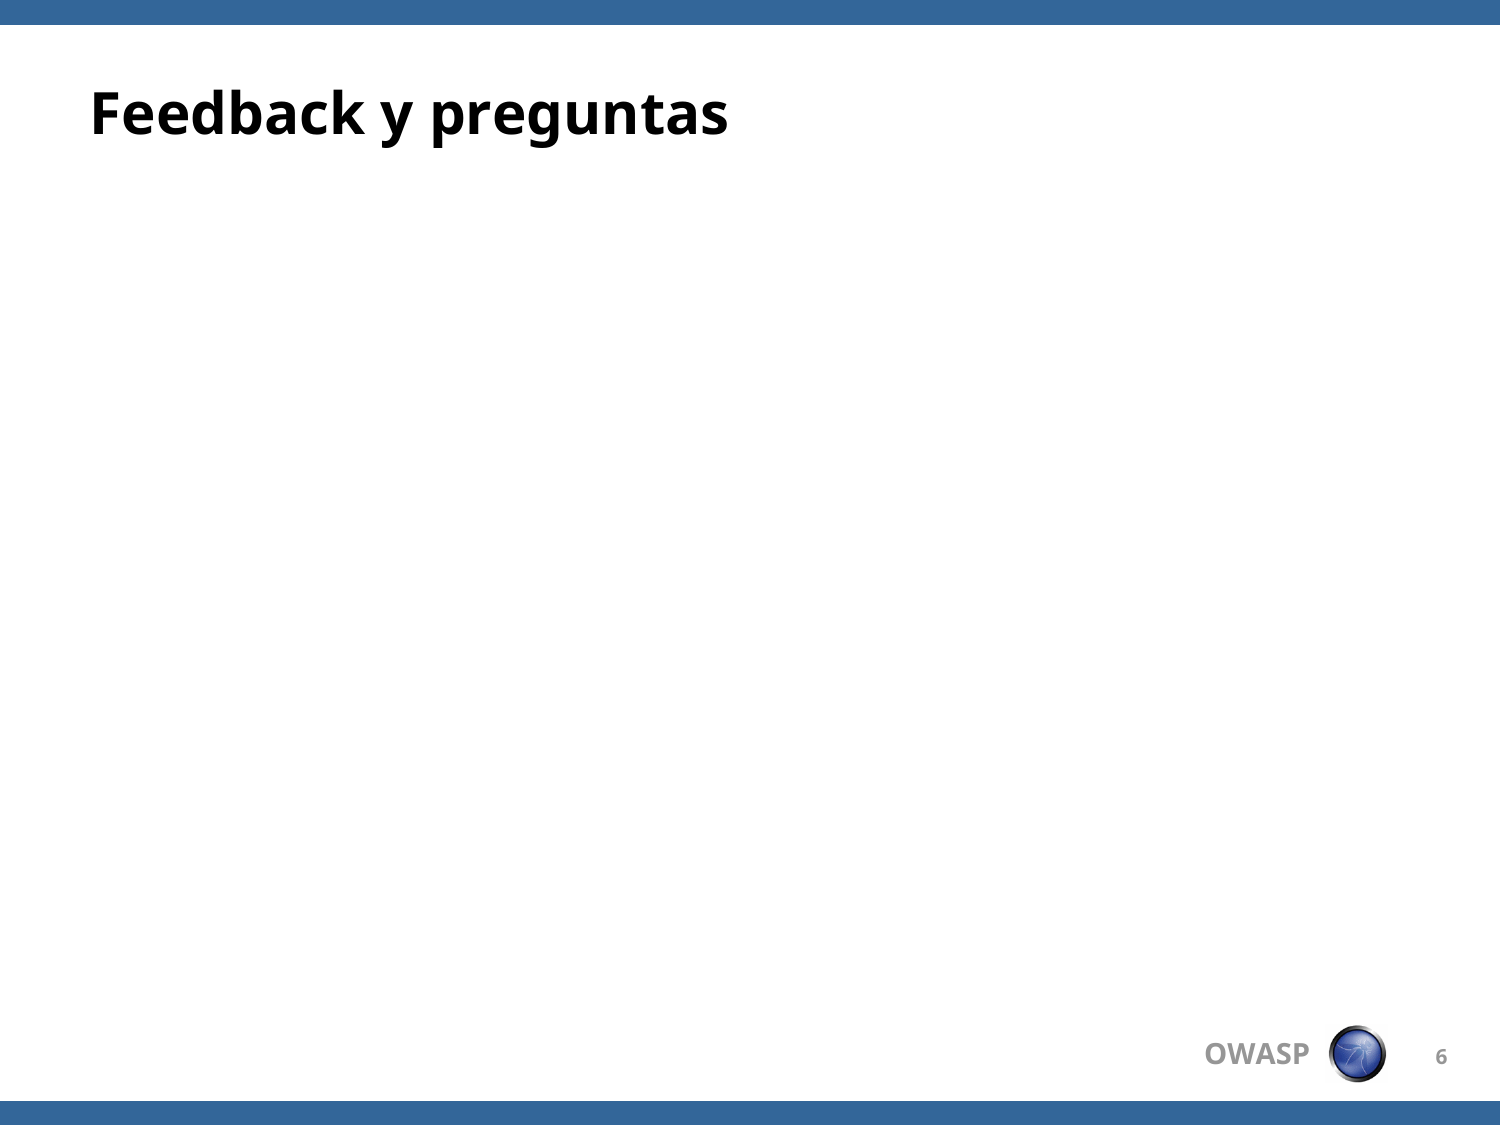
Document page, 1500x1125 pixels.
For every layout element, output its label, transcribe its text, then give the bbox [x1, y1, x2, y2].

title Feedback y preguntas [75, 44, 1426, 176]
picture [1325, 1024, 1388, 1083]
